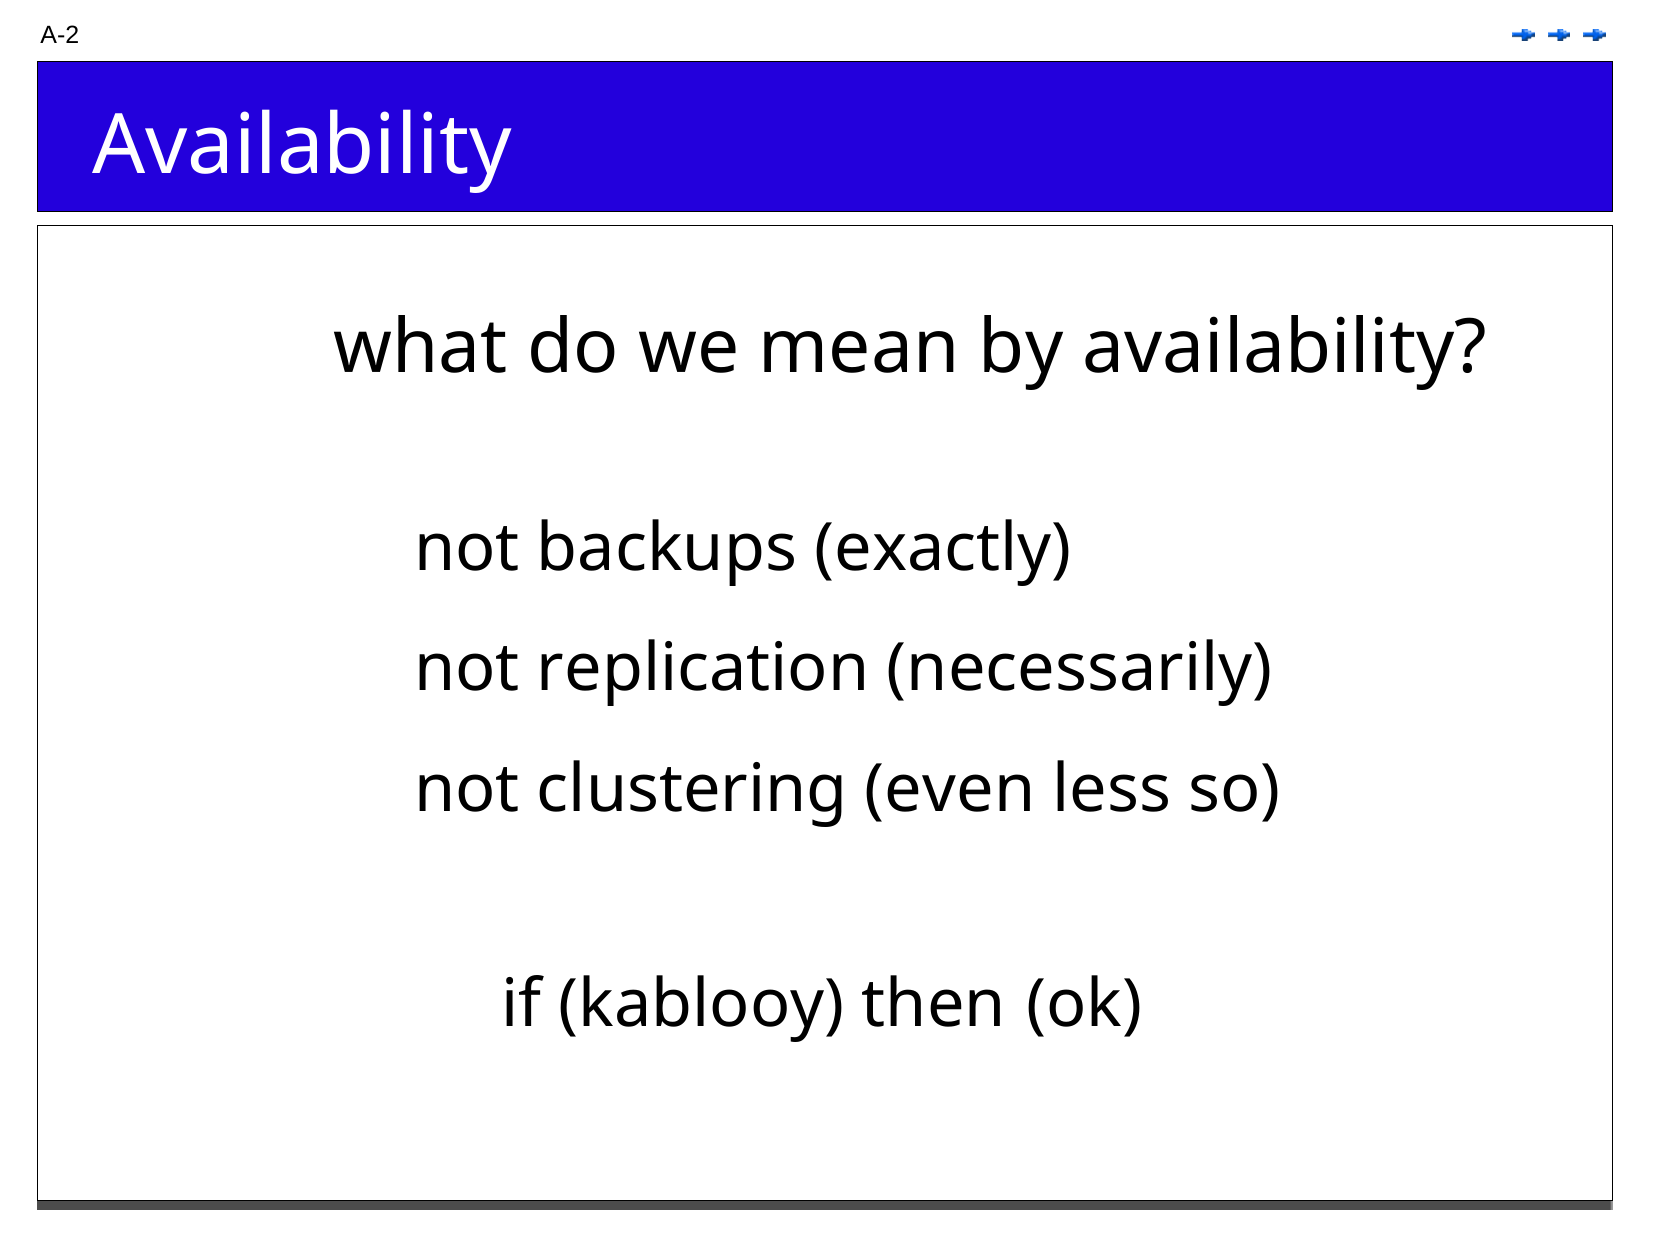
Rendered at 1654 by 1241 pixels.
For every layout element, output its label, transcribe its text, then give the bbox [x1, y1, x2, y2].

text_box if (kablooy) then (ok) [486, 947, 1168, 1043]
text_box [37, 61, 1613, 212]
text_box Availability [77, 77, 517, 193]
picture [1583, 29, 1606, 41]
picture [1512, 29, 1535, 41]
picture [1548, 29, 1570, 41]
text_box not backups (exactly) not replication (necessarily) not clustering (even less so) [382, 491, 1272, 808]
text_box [37, 225, 1613, 1201]
text_box A-2 [25, 13, 151, 70]
text_box what do we mean by availability? [318, 284, 1447, 390]
